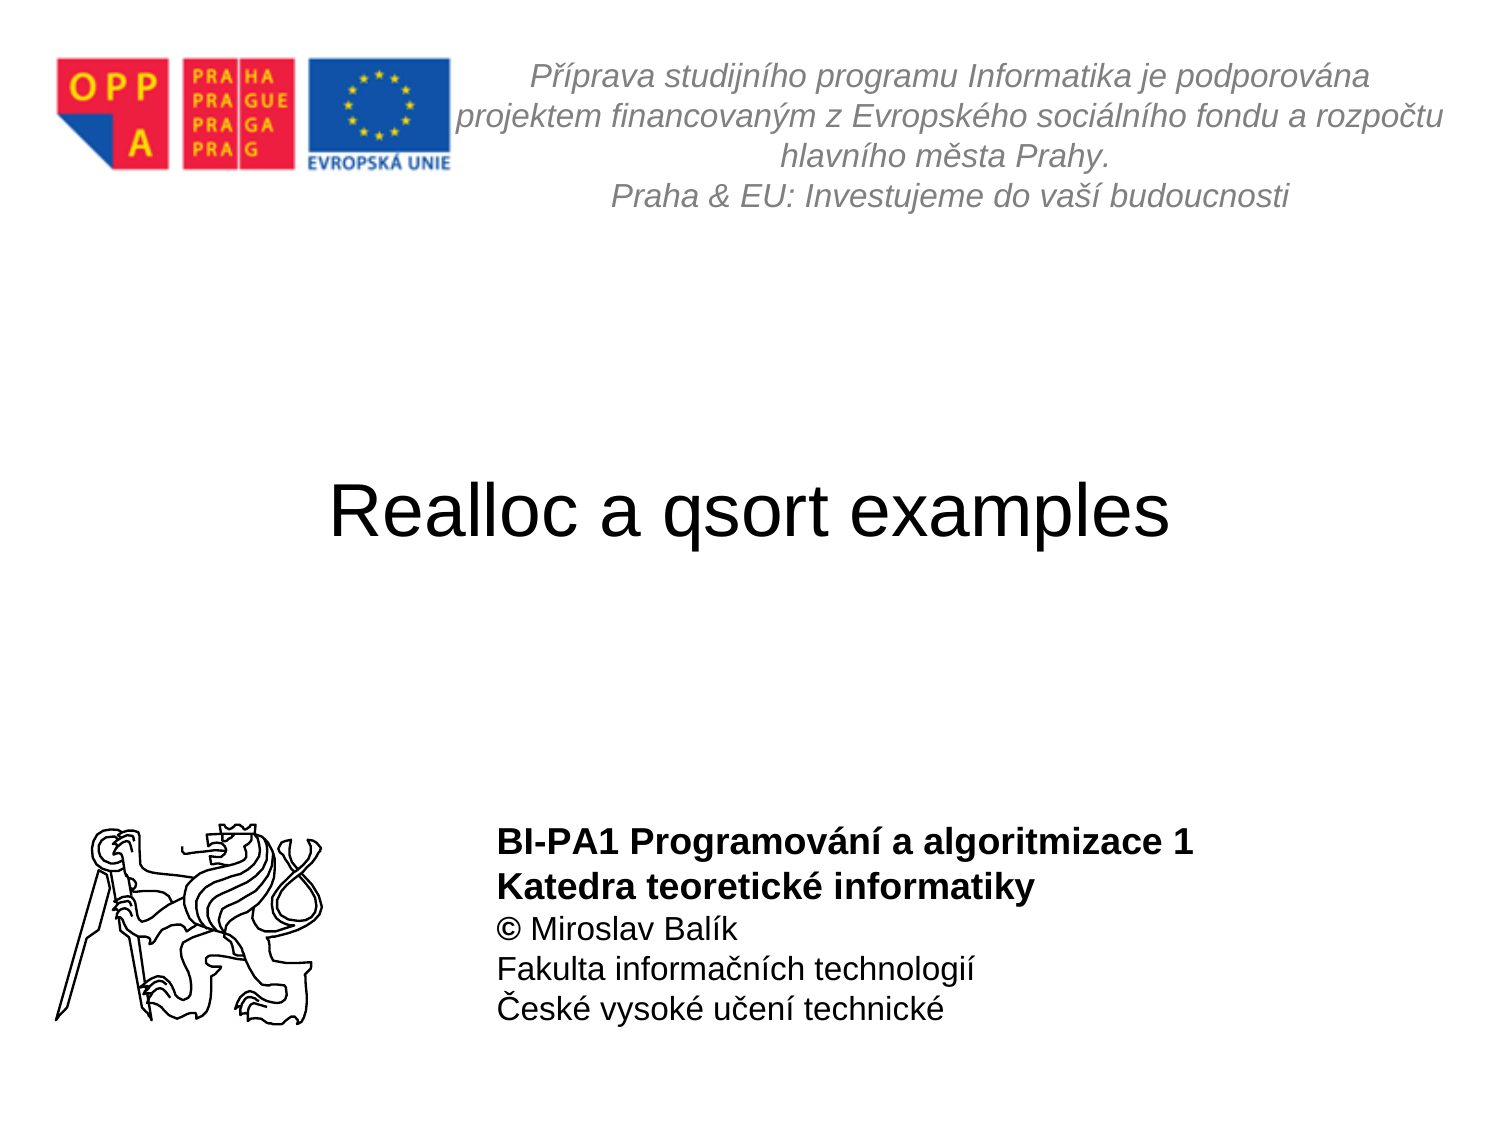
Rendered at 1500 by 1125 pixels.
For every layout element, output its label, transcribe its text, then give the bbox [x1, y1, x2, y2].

text_box Příprava studijního programu Informatika je podporována projektem financovaným z Evropského sociálního fondu a rozpočtu hlavního města Prahy. Praha & EU: Investujeme do vaší budoucnosti [454, 54, 1447, 221]
title Realloc a qsort examples [112, 385, 1388, 627]
text_box BI-PA1 Programování a algoritmizace 1 Katedra teoretické informatiky © Miroslav Balík Fakulta informačních technologií České vysoké učení technické [481, 809, 1210, 1035]
picture [53, 54, 454, 175]
